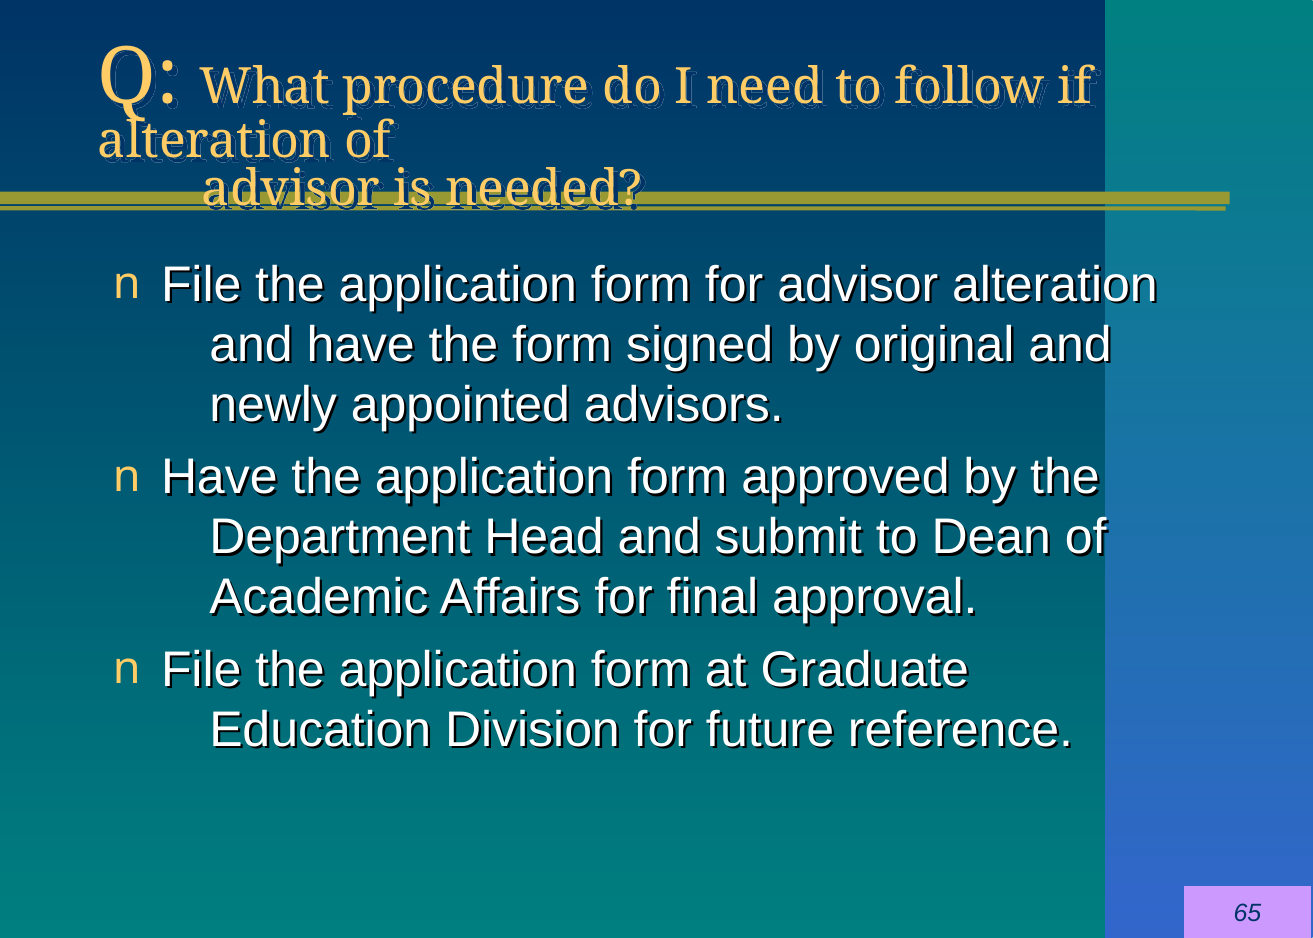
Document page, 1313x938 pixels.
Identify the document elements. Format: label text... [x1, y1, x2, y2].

text_box 65 [1185, 887, 1310, 937]
list File the application form for advisor alteration and have the form signed by original and newly appointed advisors. Have the application form approved by the Department Head and submit to Dean of Academic Affairs for final approval. File the application form at Graduate Education Division for future reference. [99, 244, 1201, 844]
title Q: What procedure do I need to follow if alteration of advisor is needed? [84, 36, 1280, 188]
text_box [1105, 0, 1313, 938]
